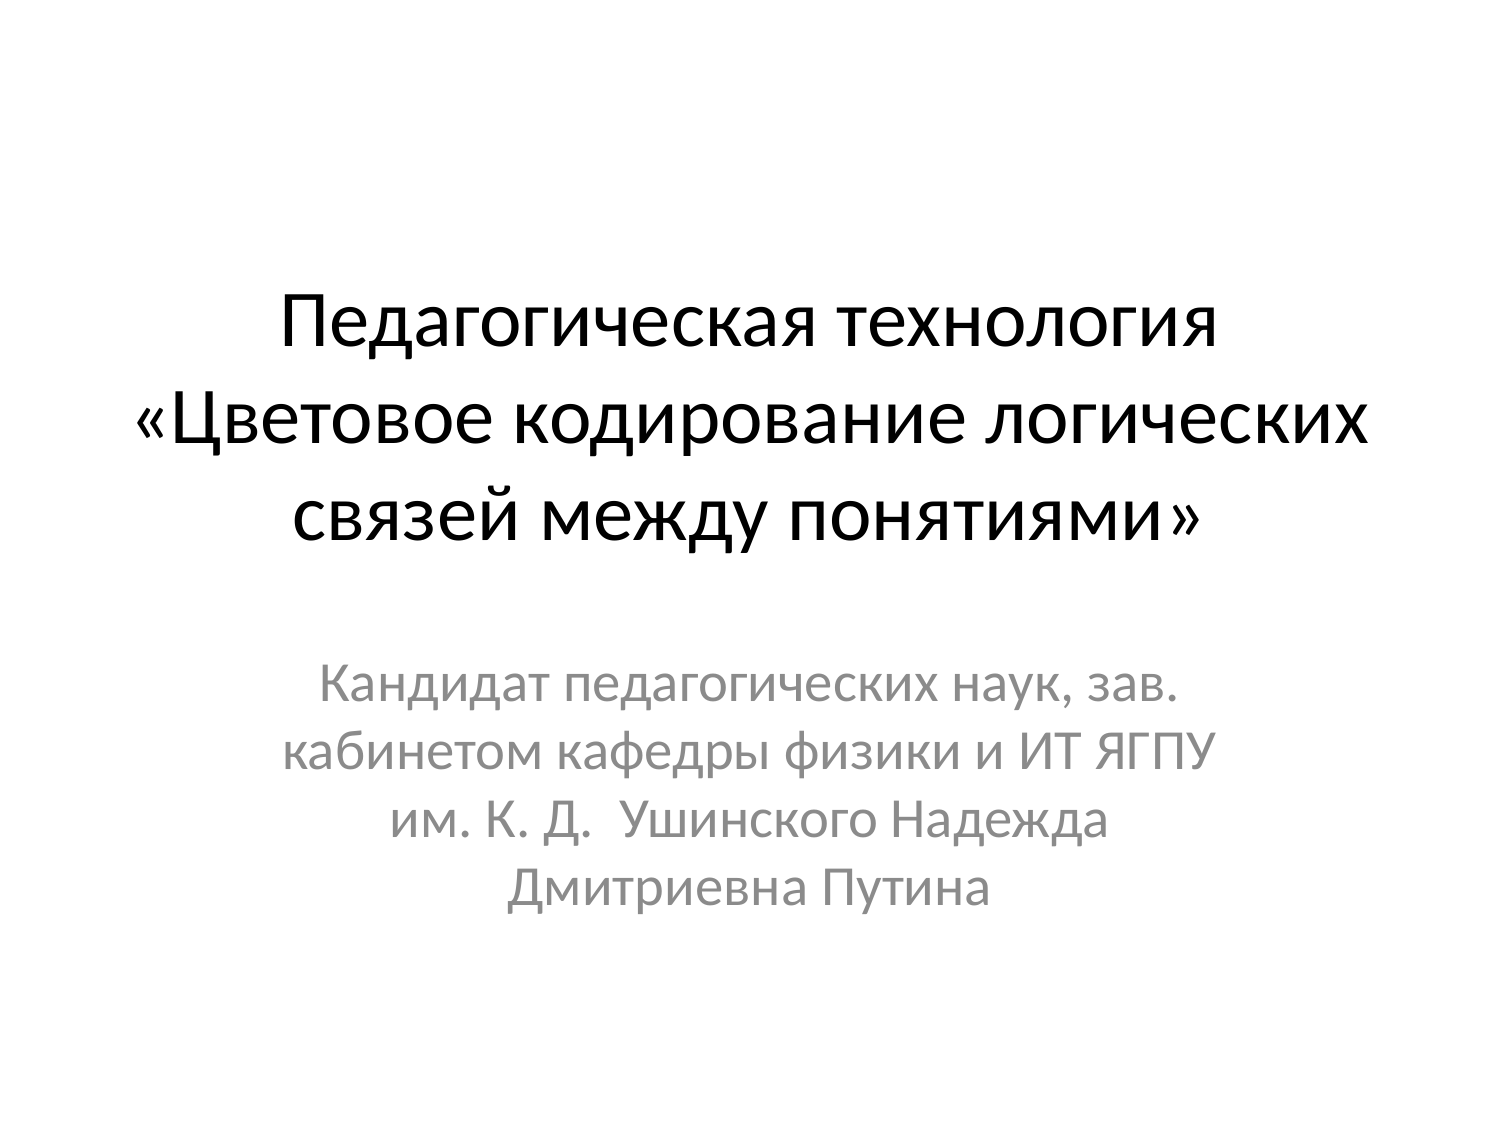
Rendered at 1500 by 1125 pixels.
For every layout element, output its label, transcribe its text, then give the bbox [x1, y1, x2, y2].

text_box Кандидат педагогических наук, зав. кабинетом кафедры физики и ИТ ЯГПУ им. К. Д. Ушинского Надежда Дмитриевна Путина [224, 637, 1275, 925]
text_box Педагогическая технология «Цветовое кодирование логических связей между понятиями» [112, 231, 1388, 591]
